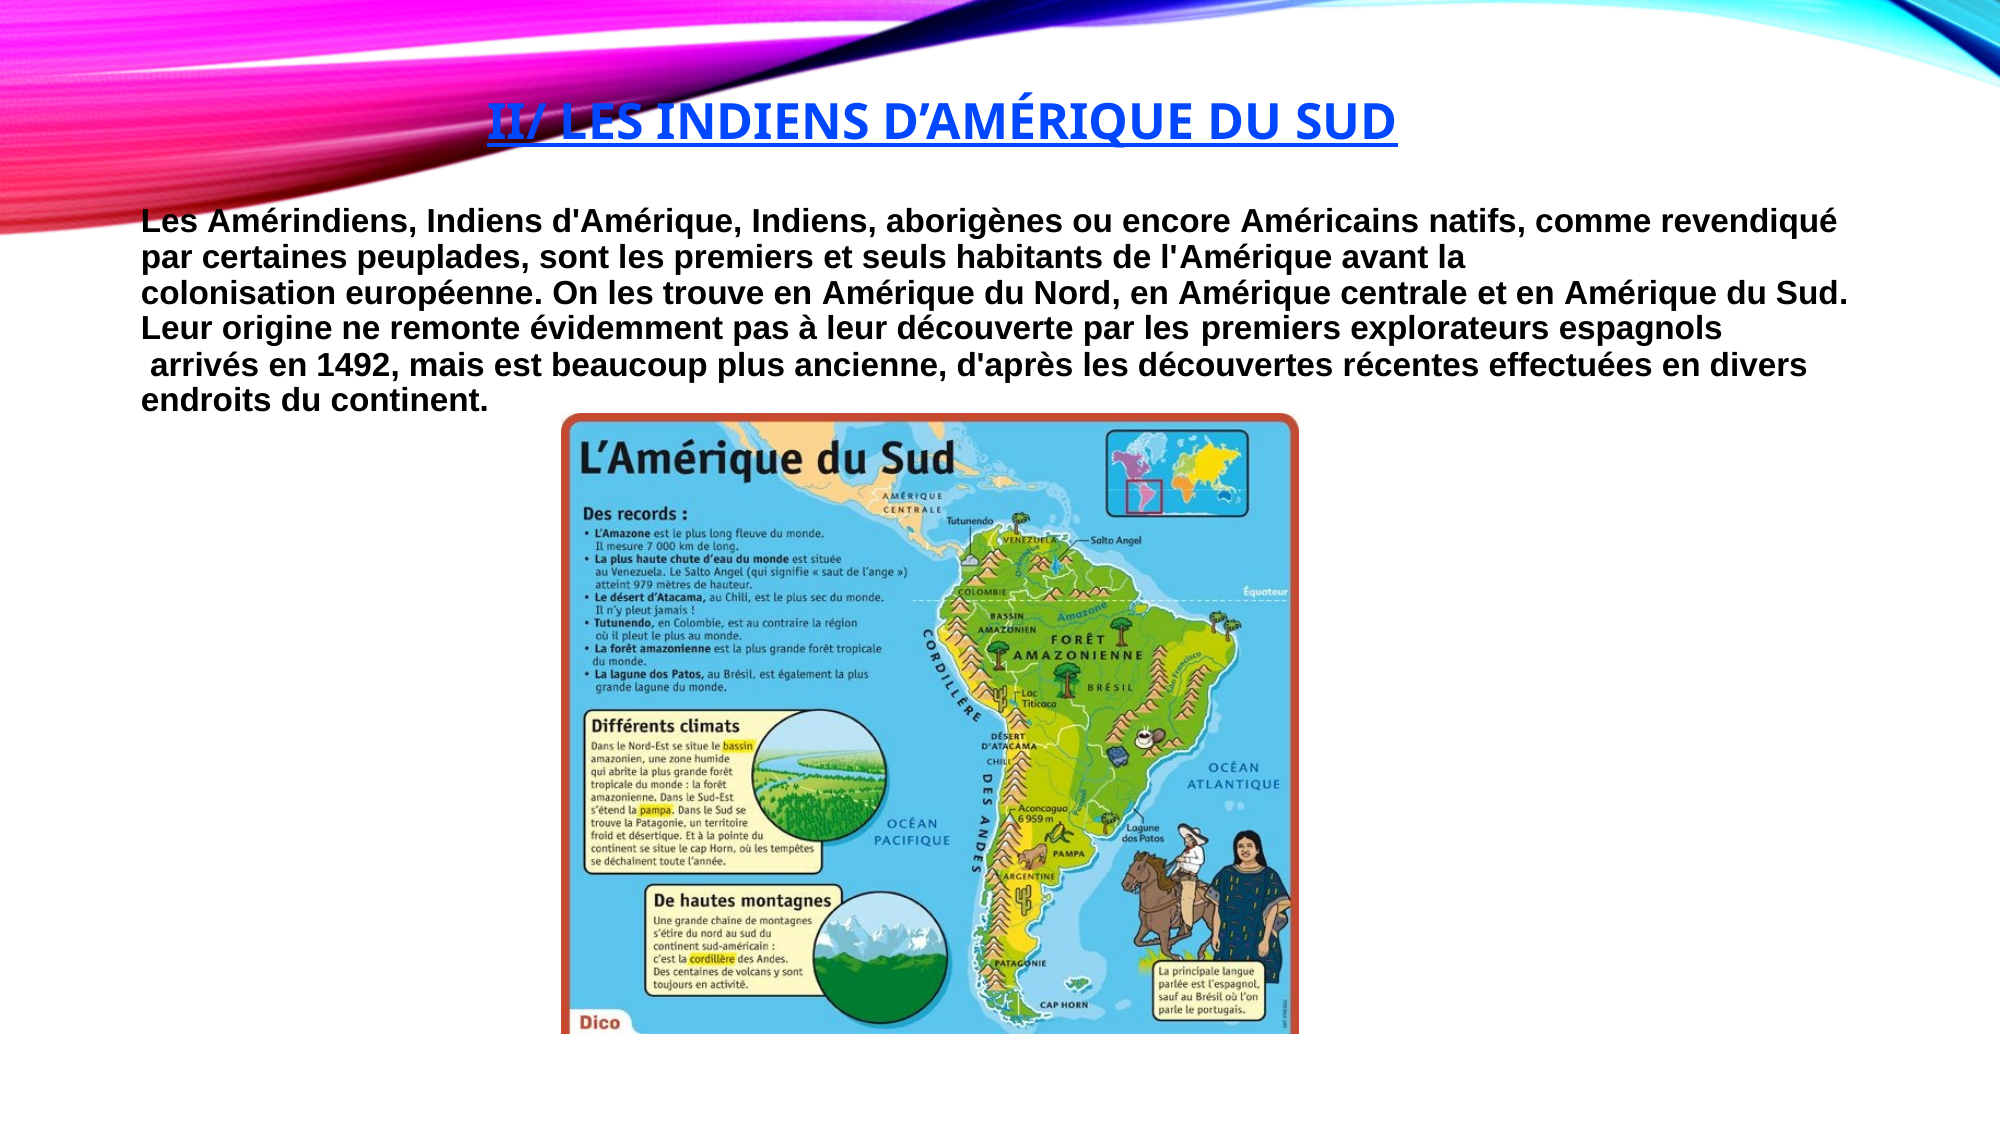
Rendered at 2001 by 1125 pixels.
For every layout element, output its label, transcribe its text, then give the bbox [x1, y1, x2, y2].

title II/ LES INDIENS D’AMÉRIQUE DU SUD [236, 88, 1649, 200]
picture [0, 0, 2000, 237]
picture [561, 413, 1299, 1034]
list Les Amérindiens, Indiens d'Amérique, Indiens, aborigènes ou encore Américains natifs, comme revendiqué par certaines peuplades, sont les premiers et seuls habitants de l'Amérique avant la colonisation européenne. On les trouve en Amérique du Nord, en Amérique centrale et en Amérique du Sud. Leur origine ne remonte évidemment pas à leur découverte par les premiers explorateurs espagnols arrivés en 1492, mais est beaucoup plus ancienne, d'après les découvertes récentes effectuées en divers endroits du continent. [88, 196, 1864, 502]
